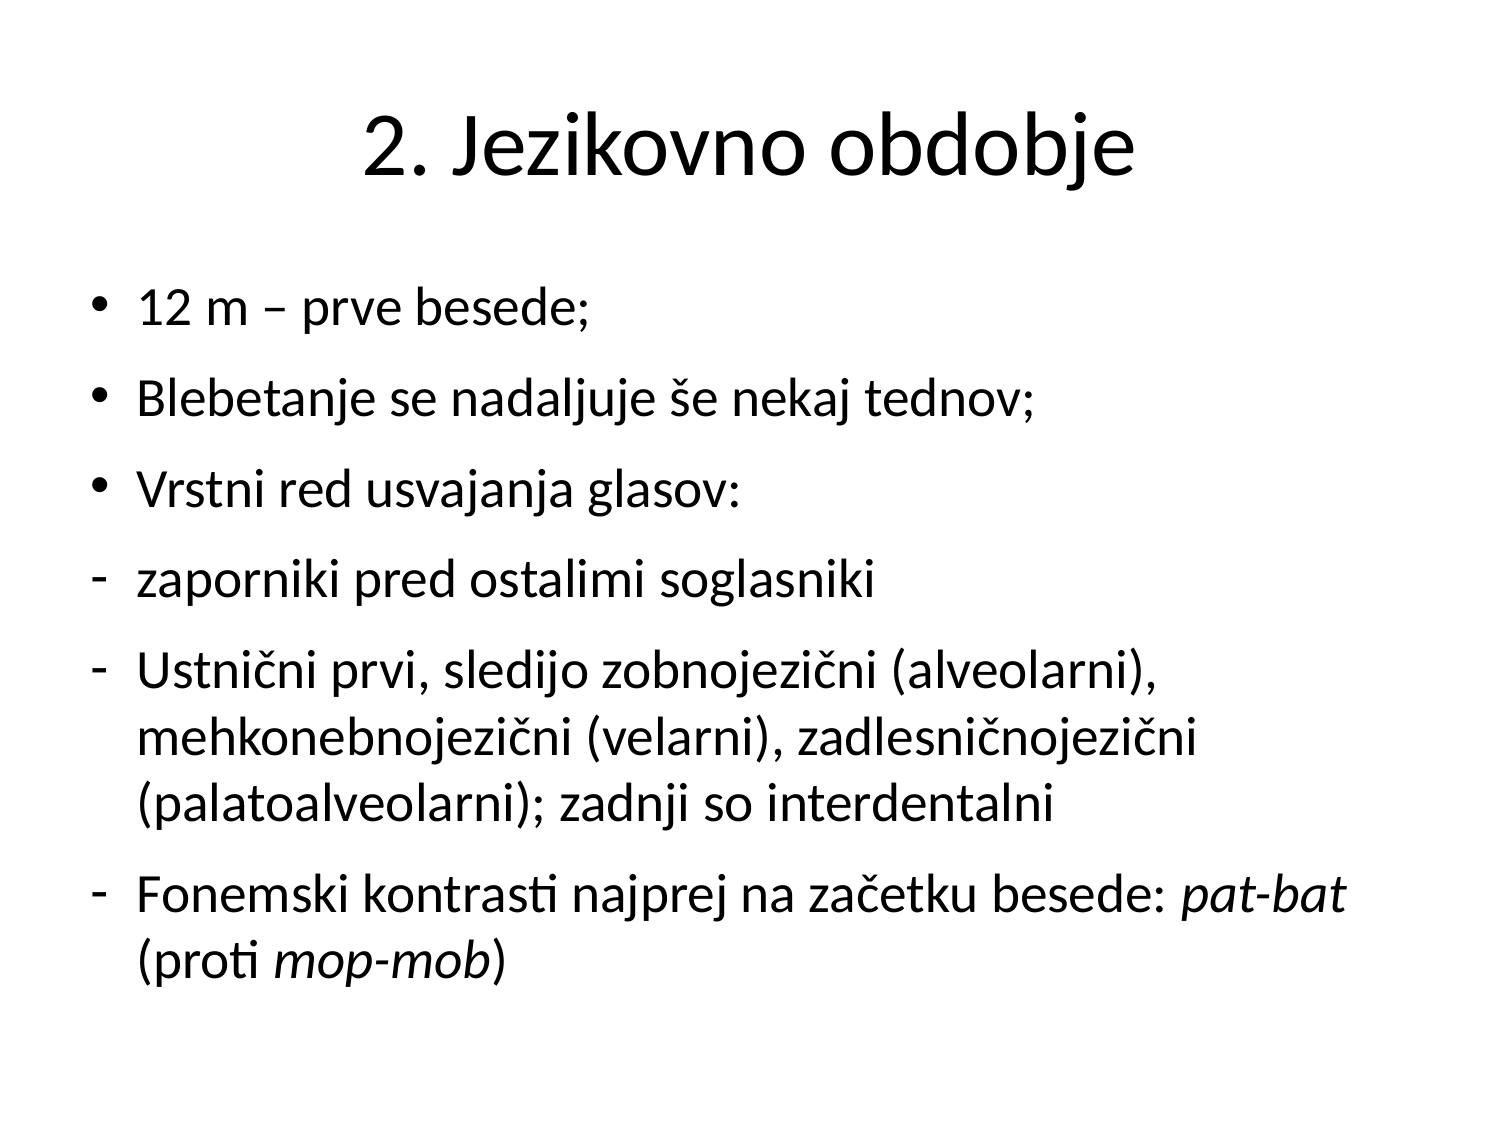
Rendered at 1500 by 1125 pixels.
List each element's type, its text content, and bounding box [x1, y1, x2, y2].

list 12 m – prve besede; Blebetanje se nadaljuje še nekaj tednov; Vrstni red usvajanja glasov: zaporniki pred ostalimi soglasniki Ustnični prvi, sledijo zobnojezični (alveolarni), mehkonebnojezični (velarni), zadlesničnojezični (palatoalveolarni); zadnji so interdentalni Fonemski kontrasti najprej na začetku besede: pat-bat (proti mop-mob) [75, 262, 1425, 1005]
title 2. Jezikovno obdobje [75, 45, 1425, 233]
